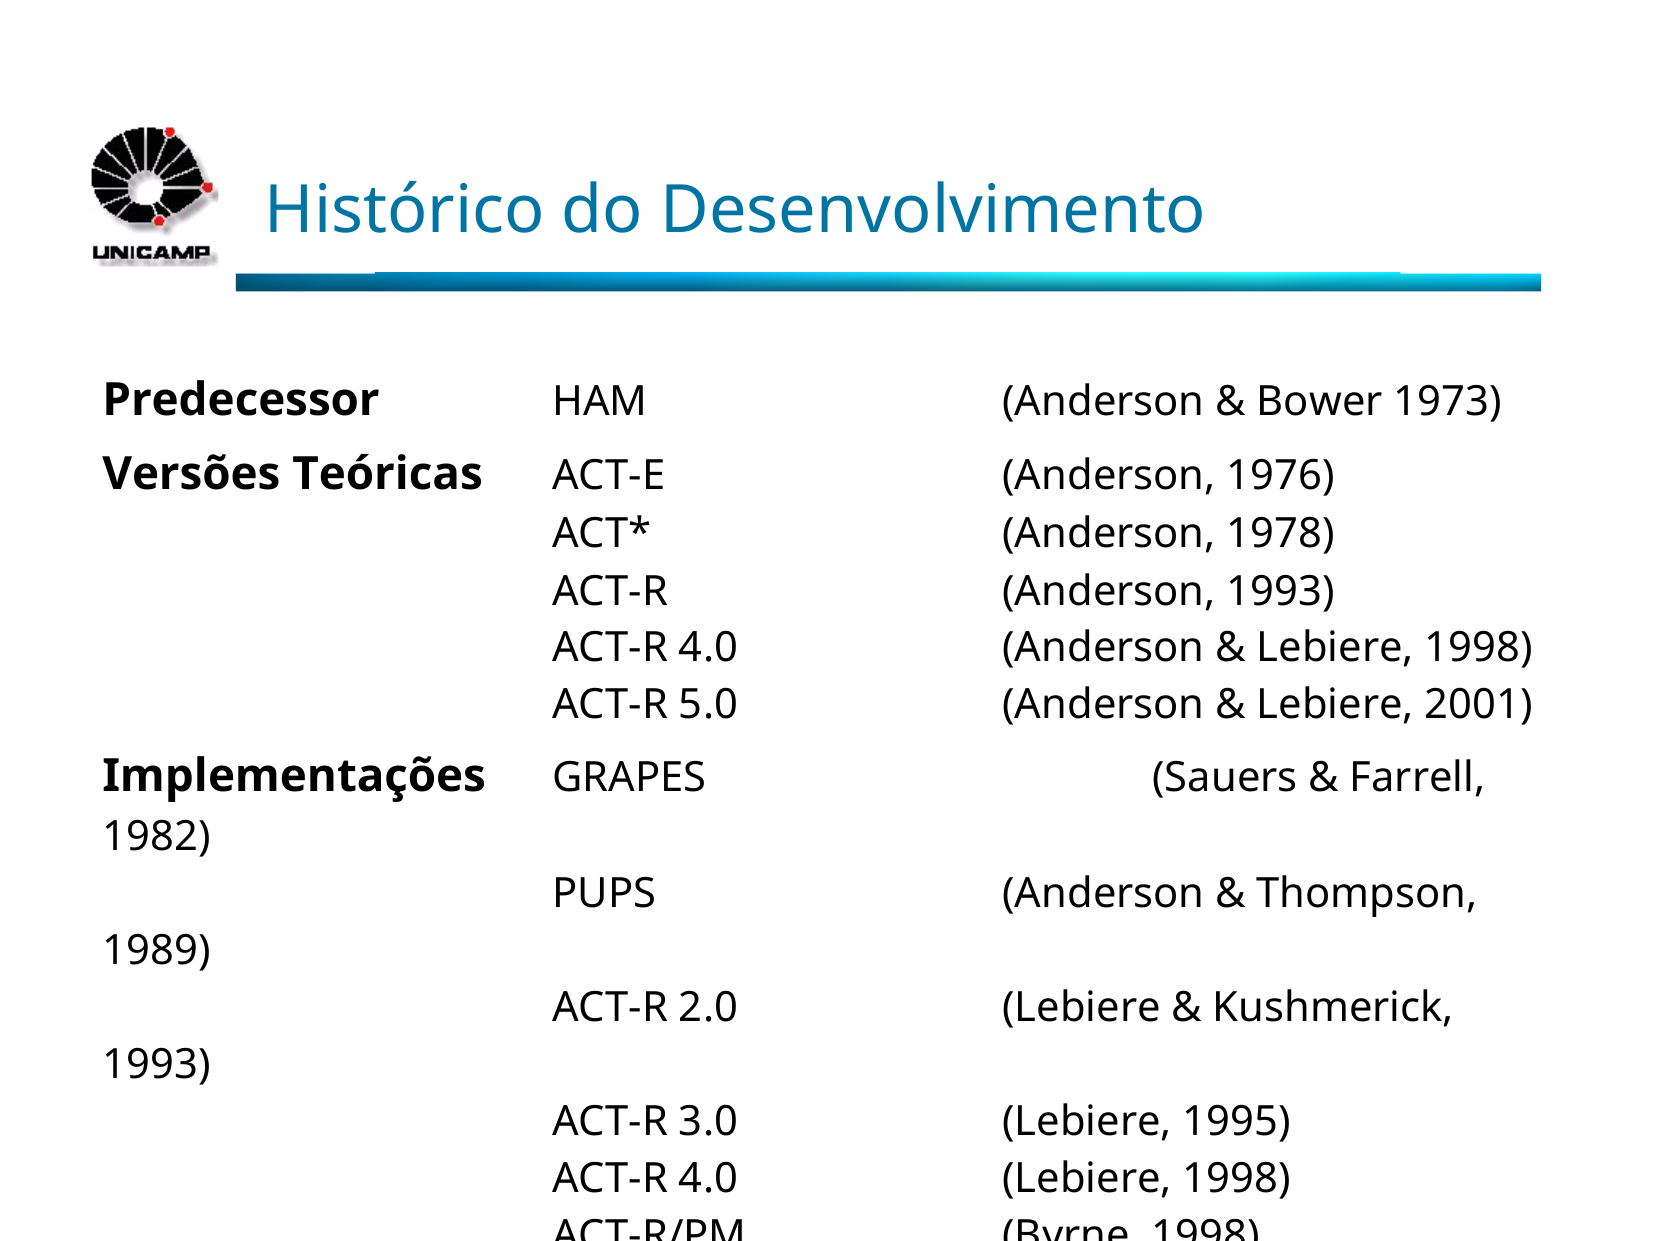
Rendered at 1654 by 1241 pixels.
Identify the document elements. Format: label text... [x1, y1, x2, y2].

picture [125, 272, 1654, 295]
text_box Predecessor HAM (Anderson & Bower 1973) Versões Teóricas ACT-E (Anderson, 1976) ACT* (Anderson, 1978) ACT-R (Anderson, 1993) ACT-R 4.0 (Anderson & Lebiere, 1998) ACT-R 5.0 (Anderson & Lebiere, 2001) Implementações GRAPES (Sauers & Farrell, 1982) PUPS (Anderson & Thompson, 1989) ACT-R 2.0 (Lebiere & Kushmerick, 1993) ACT-R 3.0 (Lebiere, 1995) ACT-R 4.0 (Lebiere, 1998) ACT-R/PM (Byrne, 1998) ACT-R 5.0 (Lebiere, 2001) Windows Environment (Bothell, 2001) Macintosh Environment (Fincham, 2001) ACT-R 6.0 (Bothell 2004) [87, 358, 1580, 1241]
title Histórico do Desenvolvimento [264, 42, 1534, 250]
